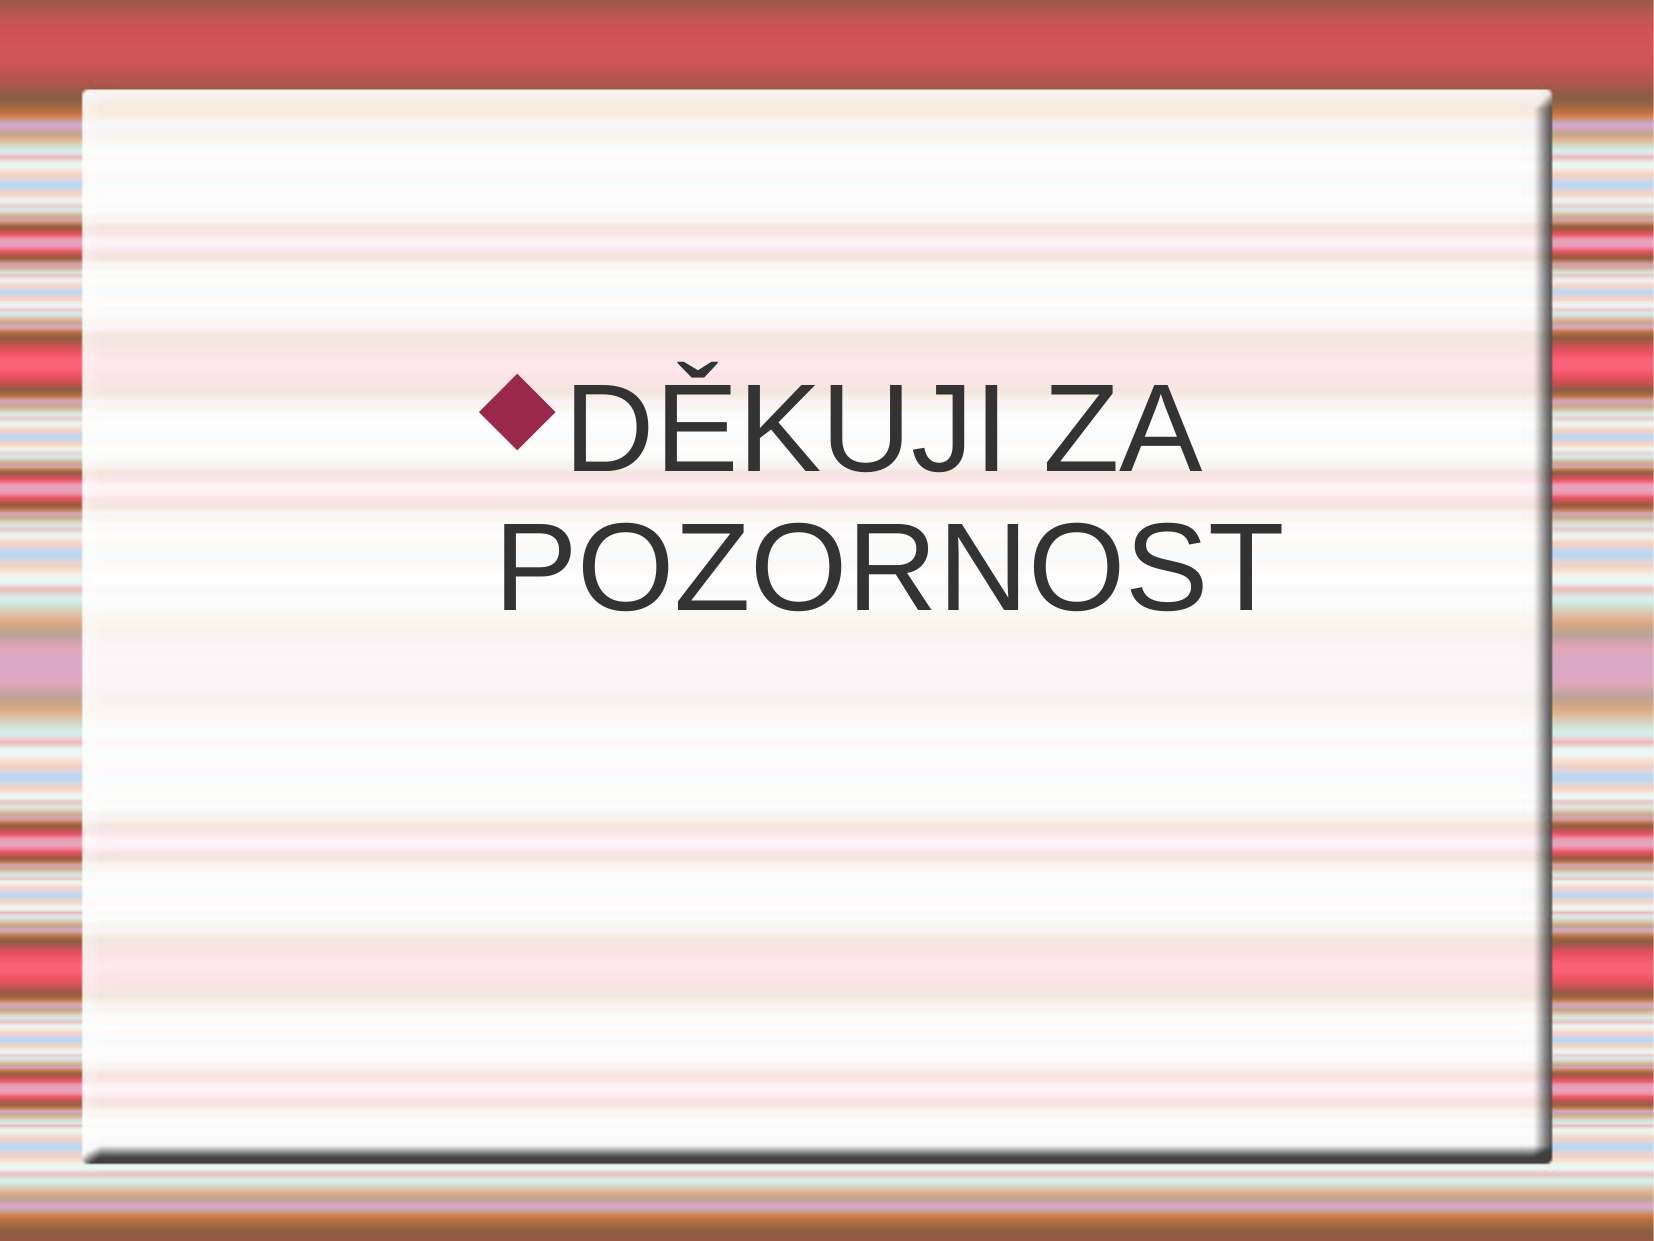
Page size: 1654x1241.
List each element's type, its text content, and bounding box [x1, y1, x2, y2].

list DĚKUJI ZA POZORNOST [134, 350, 1516, 1118]
